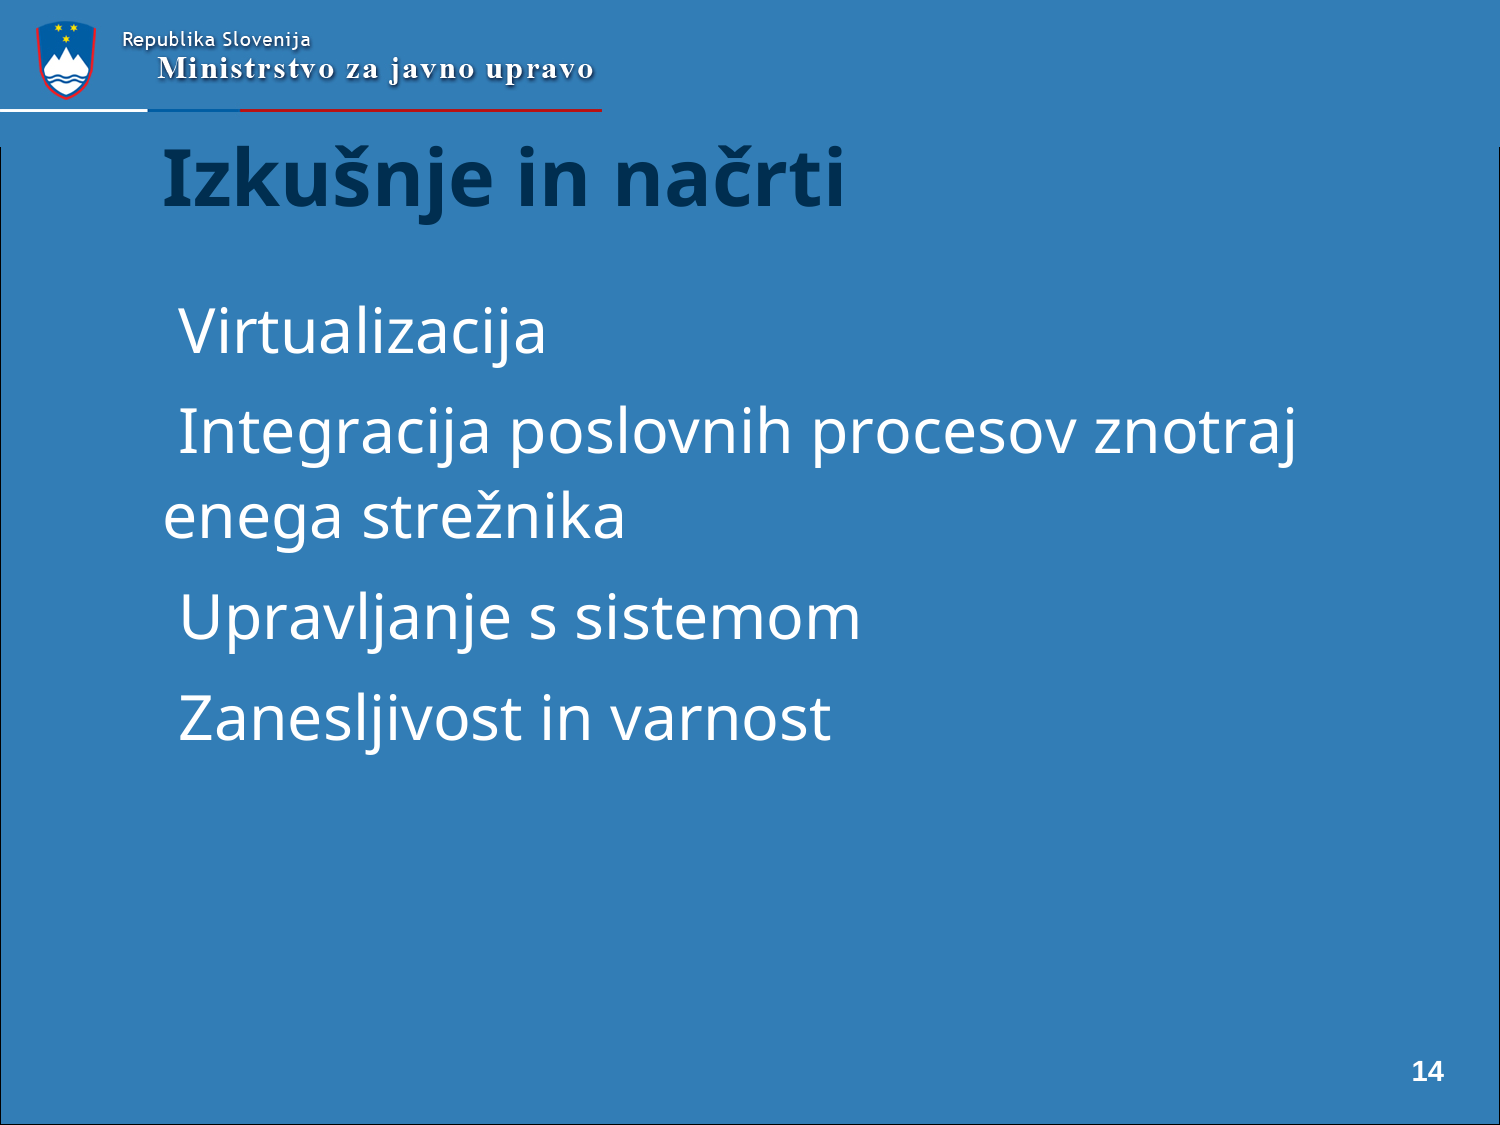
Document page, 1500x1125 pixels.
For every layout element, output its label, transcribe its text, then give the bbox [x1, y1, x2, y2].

picture [0, 0, 1500, 147]
title Izkušnje in načrti [147, 113, 1459, 254]
list Virtualizacija Integracija poslovnih procesov znotraj enega strežnika Upravljanje s sistemom Zanesljivost in varnost [147, 278, 1459, 1006]
